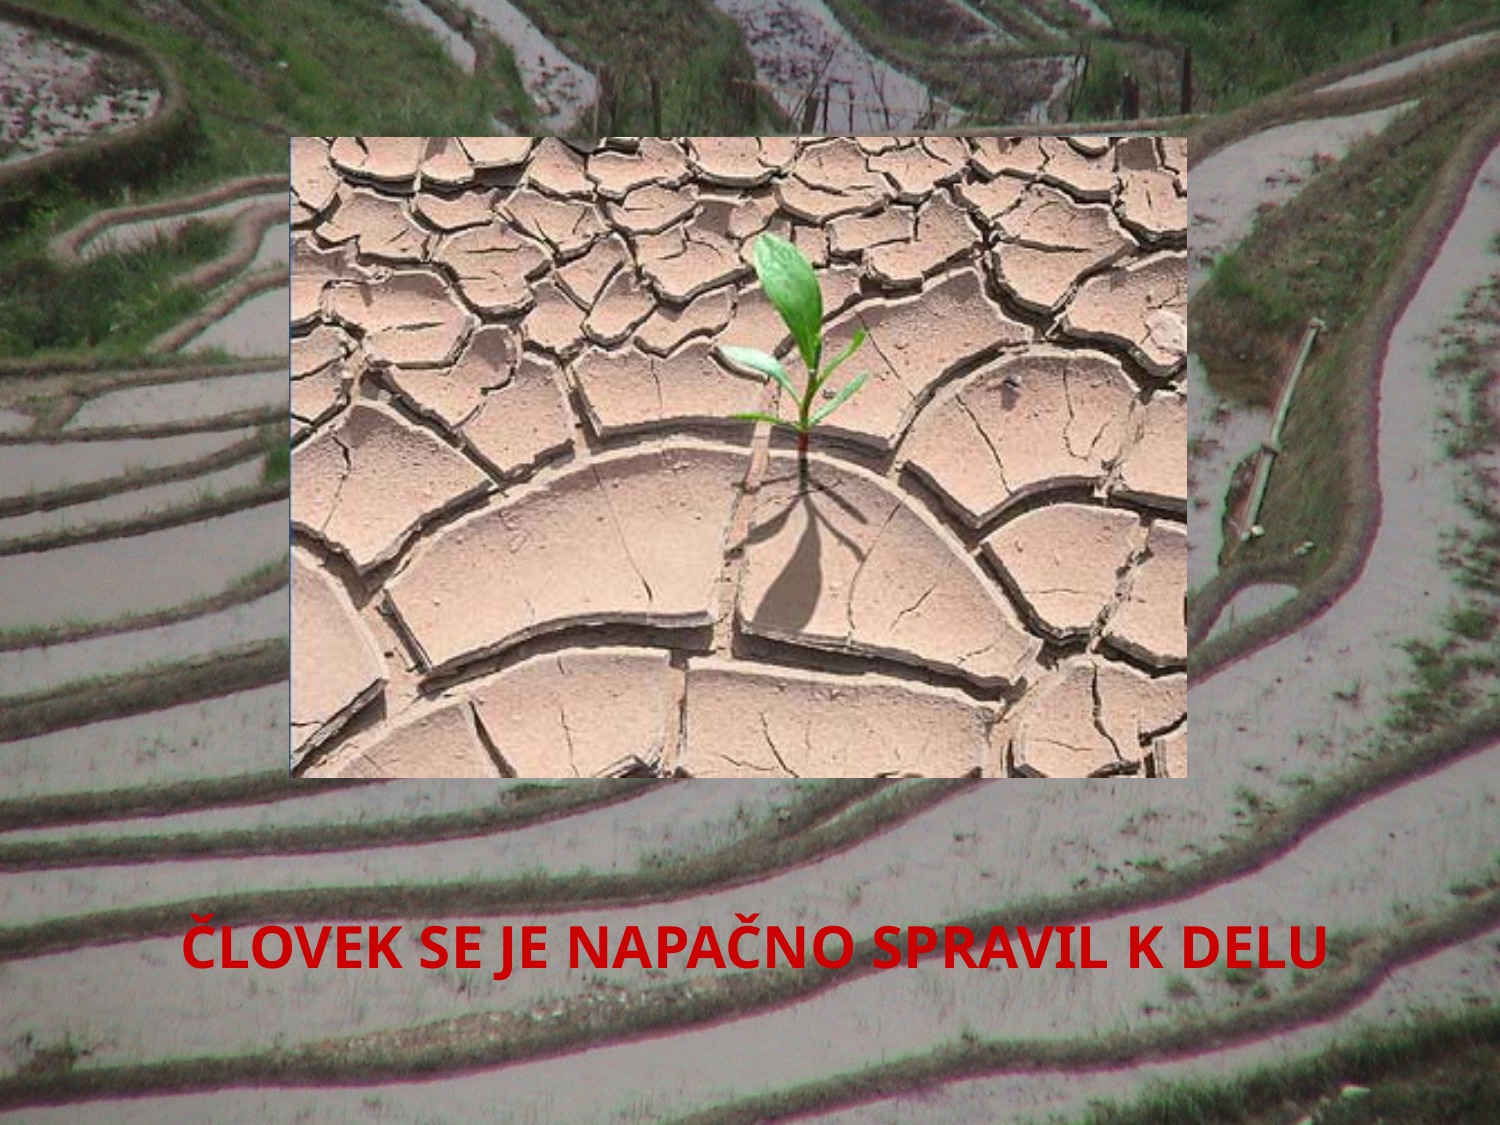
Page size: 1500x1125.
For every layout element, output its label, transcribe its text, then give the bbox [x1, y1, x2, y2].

text_box ČLOVEK SE JE NAPAČNO SPRAVIL K DELU [150, 916, 1346, 988]
picture [0, 0, 1500, 1125]
